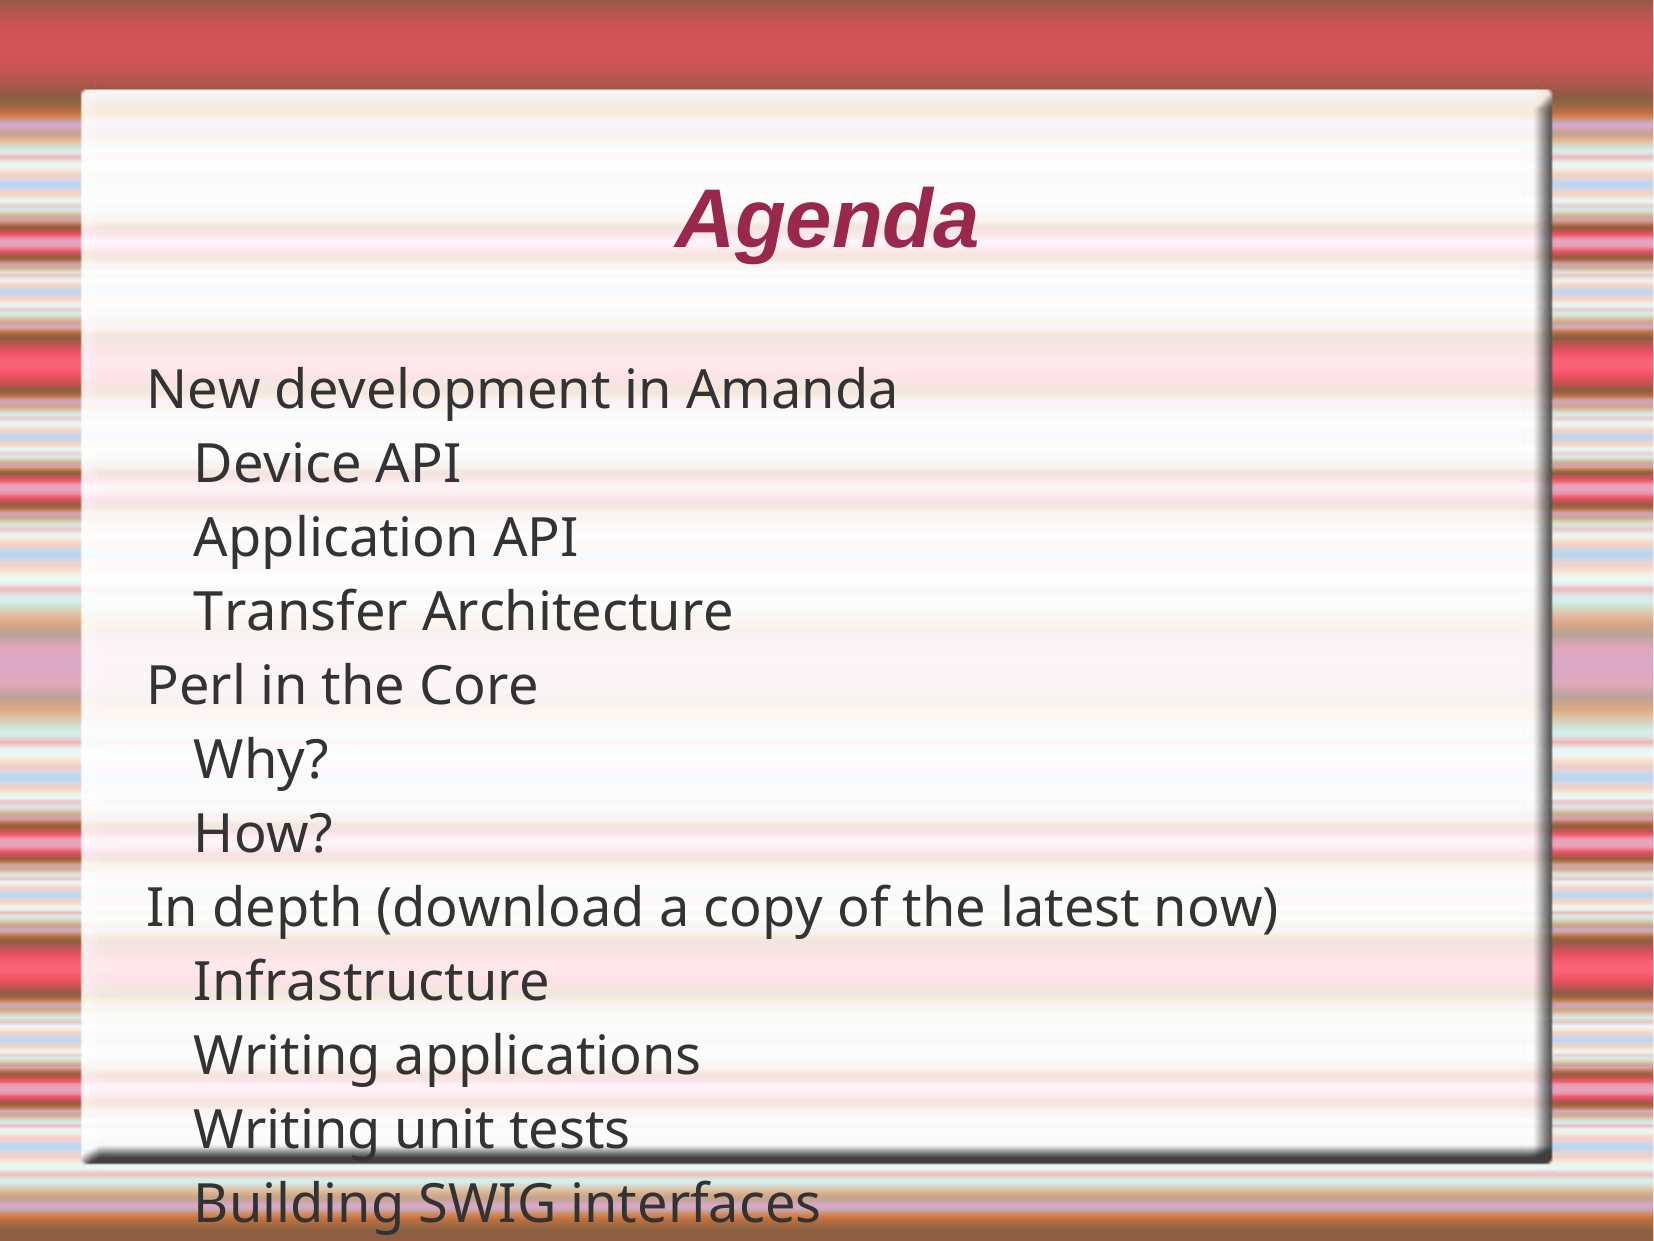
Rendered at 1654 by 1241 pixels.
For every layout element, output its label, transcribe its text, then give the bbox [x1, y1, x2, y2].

title Agenda [121, 114, 1534, 322]
list New development in Amanda Device API Application API Transfer Architecture Perl in the Core Why? How? In depth (download a copy of the latest now) Infrastructure Writing applications Writing unit tests Building SWIG interfaces [134, 350, 1516, 1133]
picture [0, 0, 1654, 1241]
